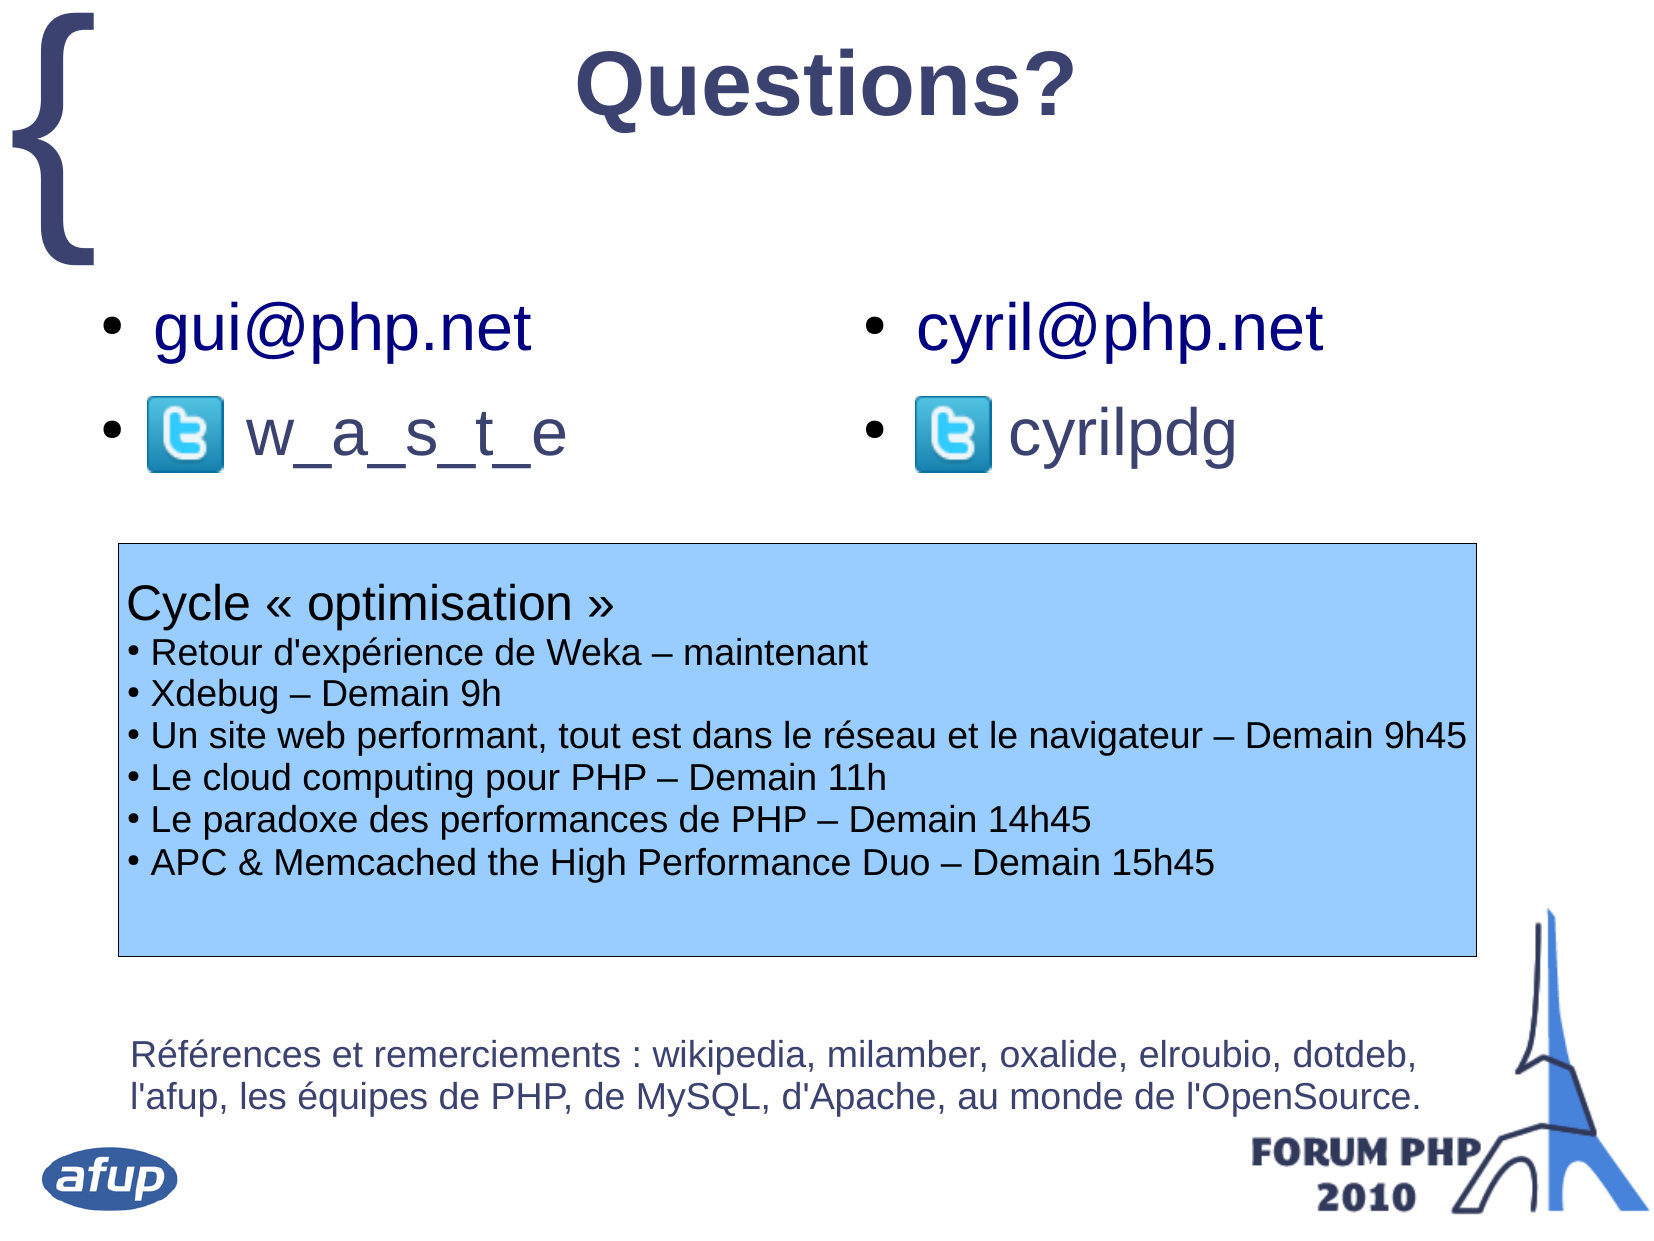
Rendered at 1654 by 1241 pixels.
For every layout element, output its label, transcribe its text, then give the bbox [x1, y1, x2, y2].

list Références et remerciements : wikipedia, milamber, oxalide, elroubio, dotdeb, l'afup, les équipes de PHP, de MySQL, d'Apache, au monde de l'OpenSource. [130, 1033, 1477, 1123]
picture [147, 396, 224, 473]
text_box Cycle « optimisation » Retour d'expérience de Weka – maintenant Xdebug – Demain 9h Un site web performant, tout est dans le réseau et le navigateur – Demain 9h45 Le cloud computing pour PHP – Demain 11h Le paradoxe des performances de PHP – Demain 14h45 APC & Memcached the High Performance Duo – Demain 15h45 [118, 543, 1477, 957]
title Questions? [82, 31, 1571, 239]
picture [1240, 872, 1650, 1241]
list gui@php.net w_a_s_t_e [82, 290, 809, 591]
picture [41, 1146, 178, 1211]
picture [915, 396, 992, 473]
list cyril@php.net cyrilpdg [845, 290, 1572, 739]
